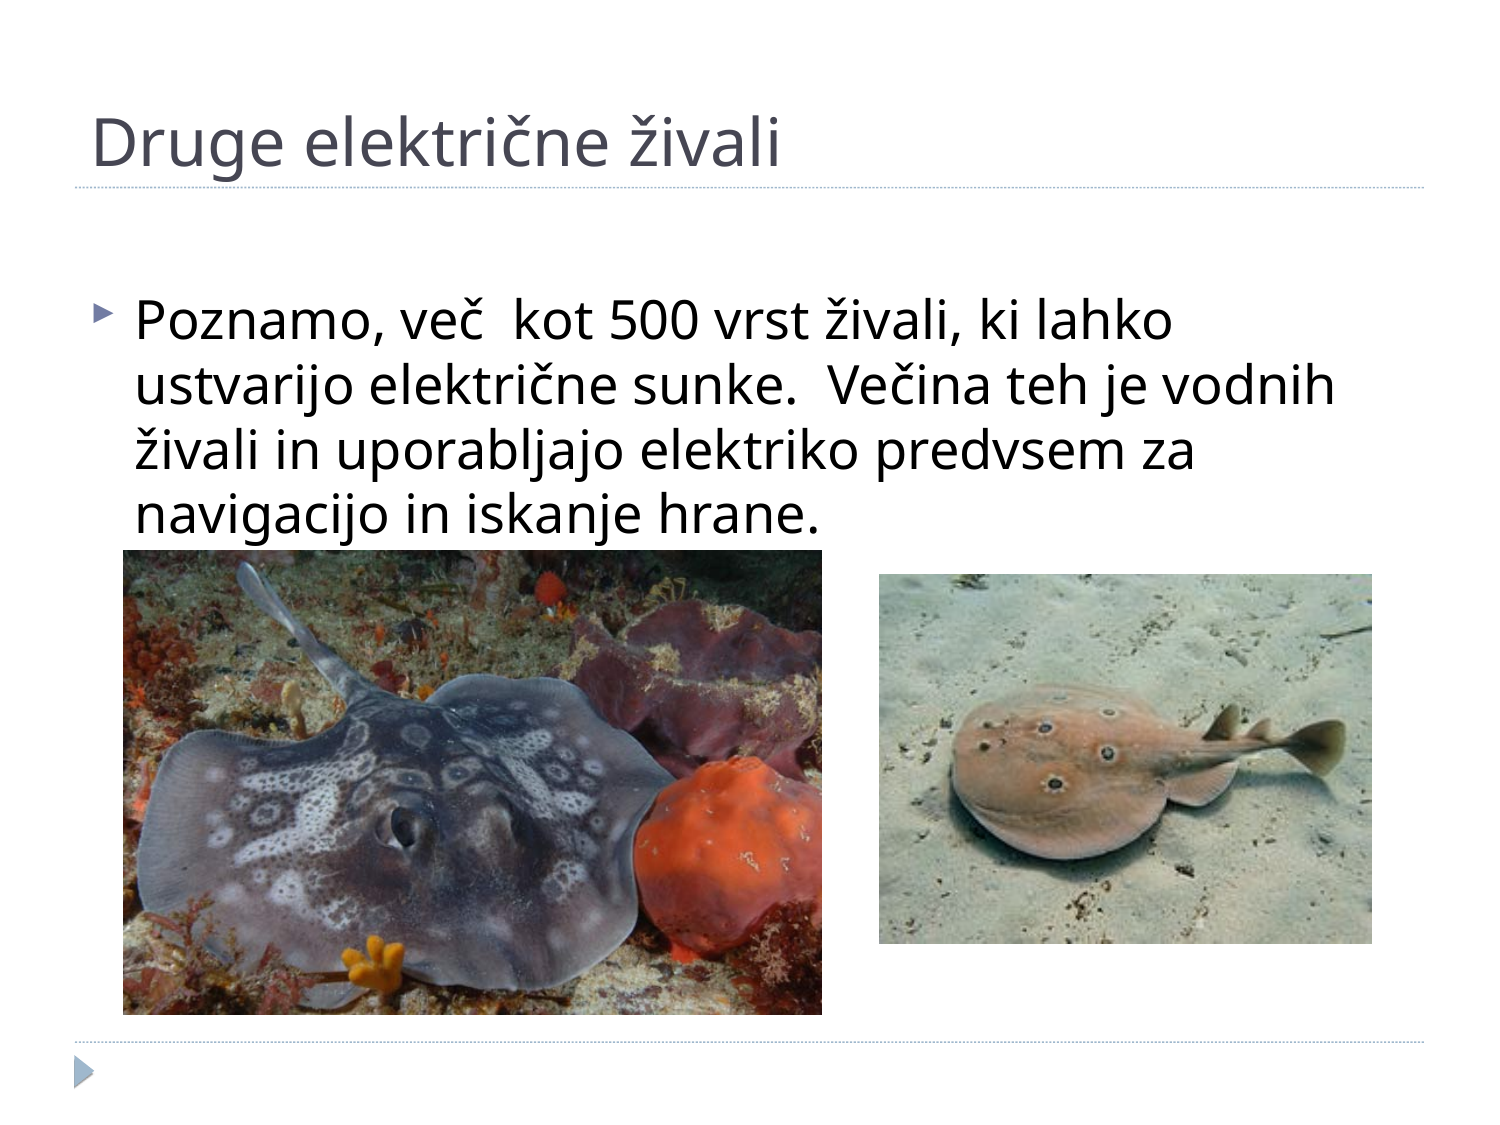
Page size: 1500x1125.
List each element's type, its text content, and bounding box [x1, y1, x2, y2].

title Druge električne živali [75, 24, 1425, 188]
picture [879, 574, 1372, 944]
list Poznamo, več kot 500 vrst živali, ki lahko ustvarijo električne sunke. Večina teh je vodnih živali in uporabljajo elektriko predvsem za navigacijo in iskanje hrane. [75, 200, 1425, 1010]
picture [123, 550, 822, 1015]
